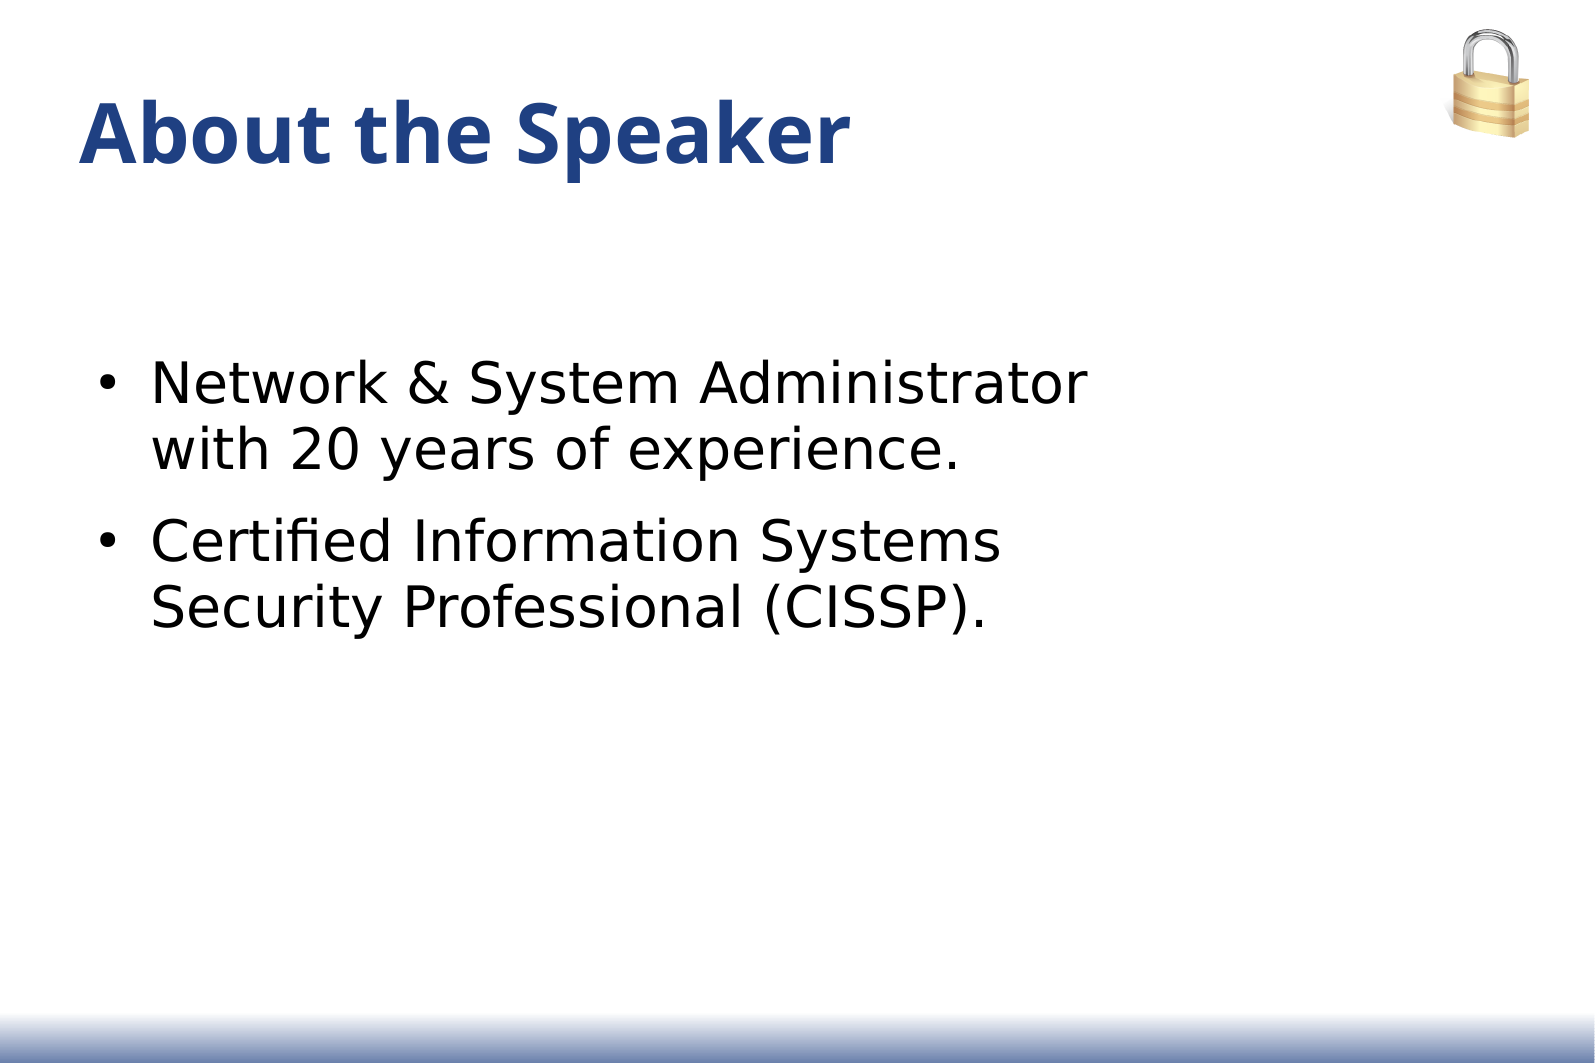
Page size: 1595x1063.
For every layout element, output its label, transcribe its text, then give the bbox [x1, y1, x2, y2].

title About the Speaker [79, 42, 1515, 220]
list Network & System Administrator with 20 years of experience. Certified Information Systems Security Professional (CISSP). [79, 248, 1515, 743]
picture [1423, 25, 1555, 142]
